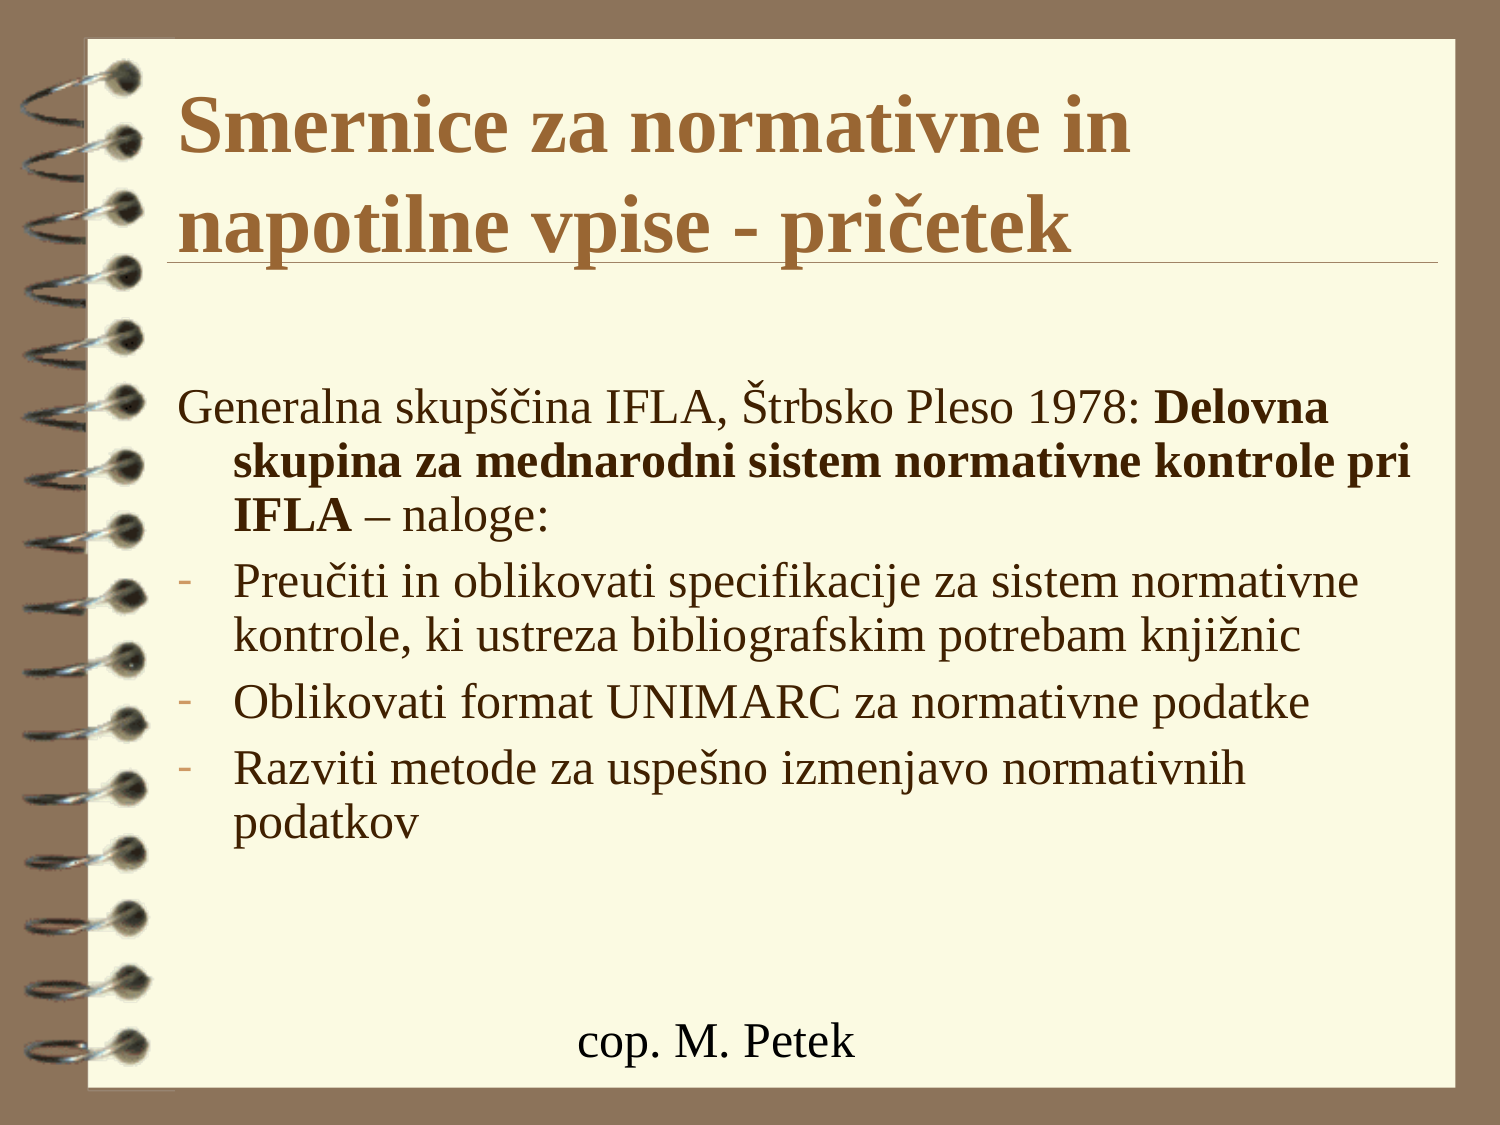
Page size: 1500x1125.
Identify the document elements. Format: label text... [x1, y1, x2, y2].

title Smernice za normativne in napotilne vpise - pričetek [162, 61, 1438, 277]
picture [0, 0, 175, 1125]
list Generalna skupščina IFLA, Štrbsko Pleso 1978: Delovna skupina za mednarodni sistem normativne kontrole pri IFLA – naloge: Preučiti in oblikovati specifikacije za sistem normativne kontrole, ki ustreza bibliografskim potrebam knjižnic Oblikovati format UNIMARC za normativne podatke Razviti metode za uspešno izmenjavo normativnih podatkov [162, 299, 1438, 976]
